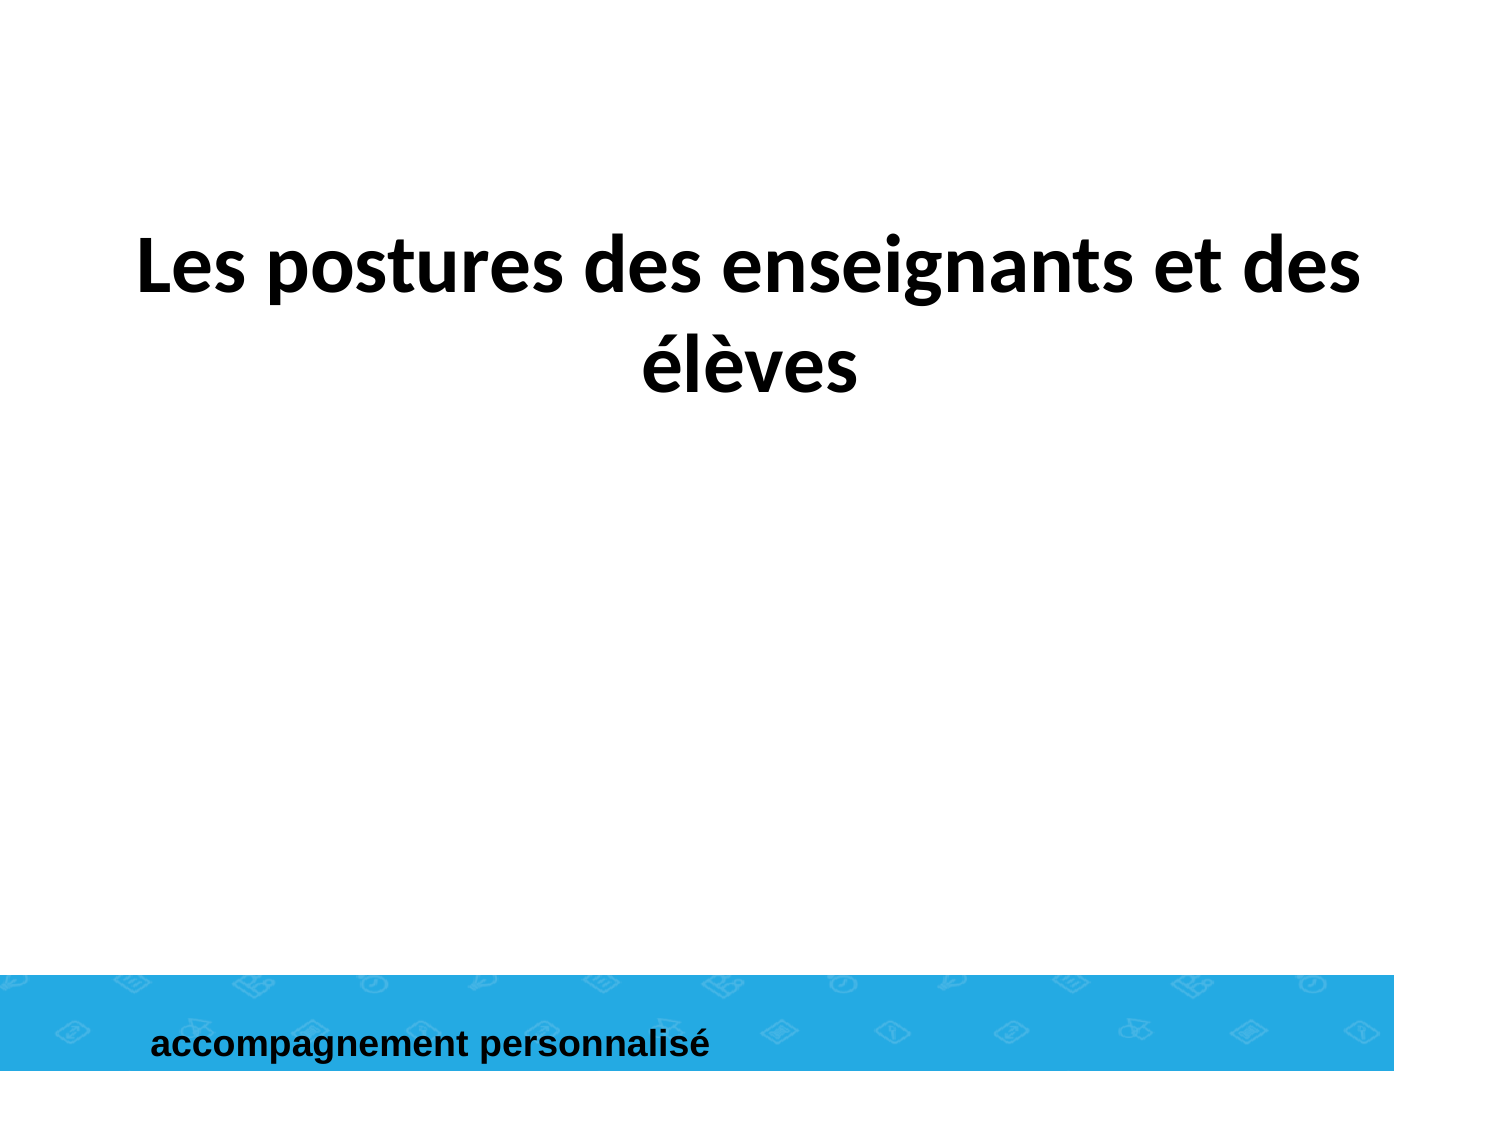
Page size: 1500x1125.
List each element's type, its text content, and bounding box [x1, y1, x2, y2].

title Les postures des enseignants et des élèves [112, 202, 1388, 463]
picture [0, 975, 1394, 1071]
text_box accompagnement personnalisé [135, 1011, 1353, 1072]
